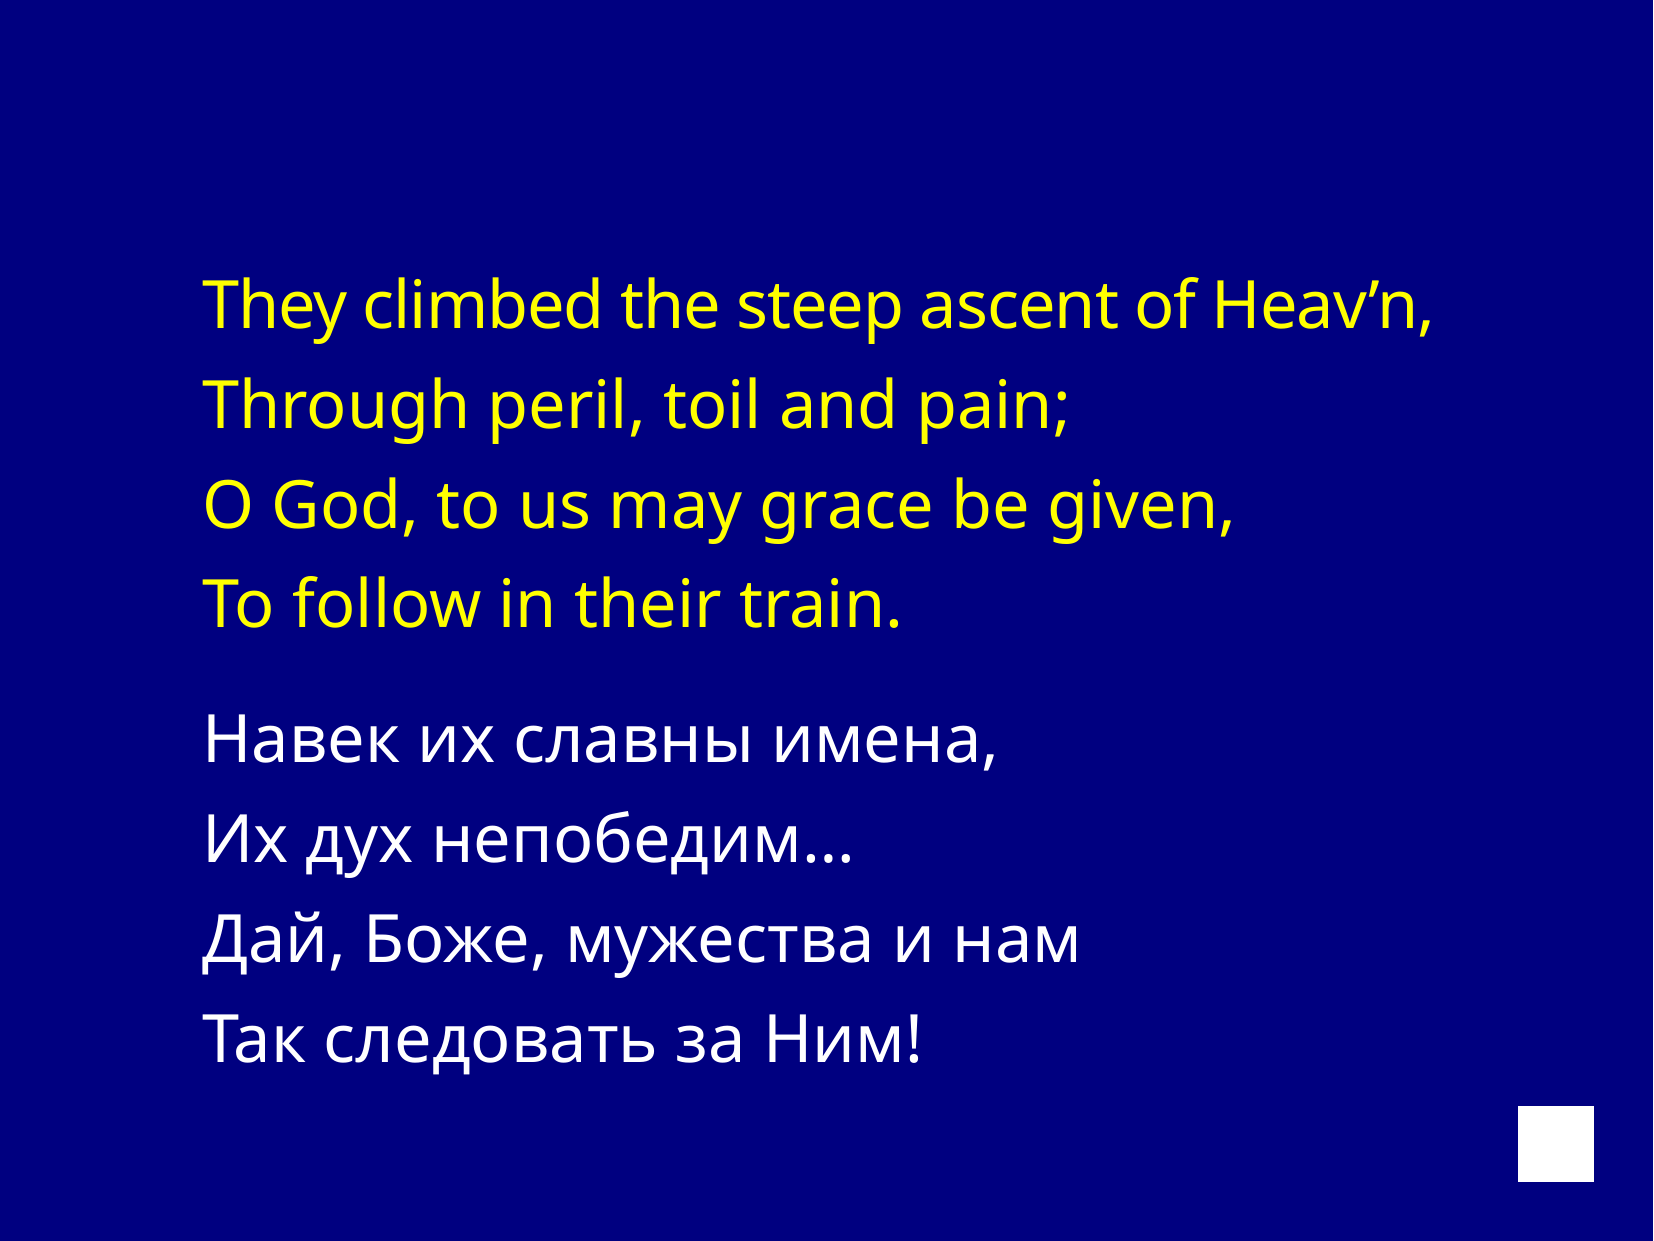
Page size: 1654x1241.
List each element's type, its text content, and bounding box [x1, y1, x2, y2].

text_box They climbed the steep ascent of Heav’n, Through peril, toil and pain; O God, to us may grace be given, To follow in their train. [75, 150, 1653, 638]
text_box [1518, 1106, 1594, 1182]
text_box Навек их славны имена, Их дух непобедим… Дай, Боже, мужества и нам Так следовать за Ним! [75, 675, 1576, 1163]
